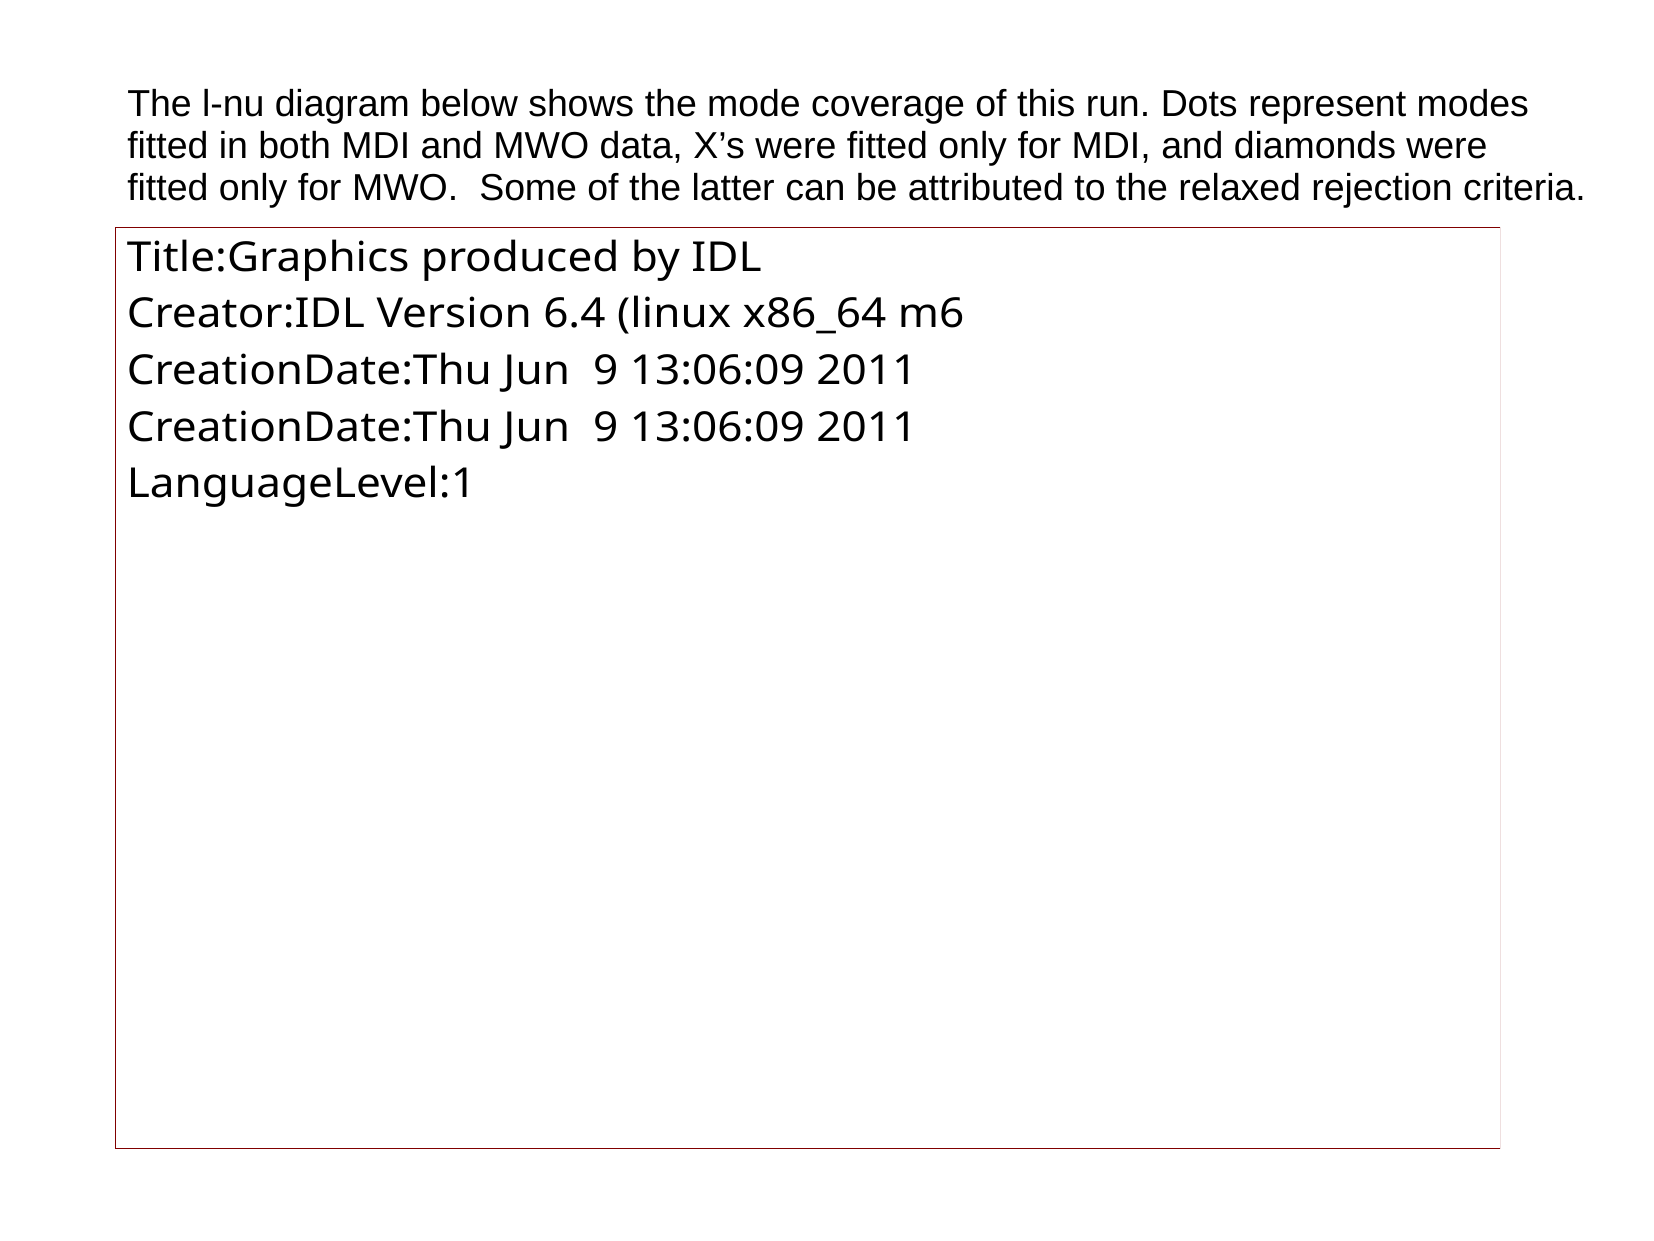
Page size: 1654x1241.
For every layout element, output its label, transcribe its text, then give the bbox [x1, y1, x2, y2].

text_box The l-nu diagram below shows the mode coverage of this run. Dots represent modes fitted in both MDI and MWO data, X’s were fitted only for MDI, and diamonds were fitted only for MWO. Some of the latter can be attributed to the relaxed rejection criteria. [112, 75, 1601, 258]
picture [112, 258, 1501, 1149]
